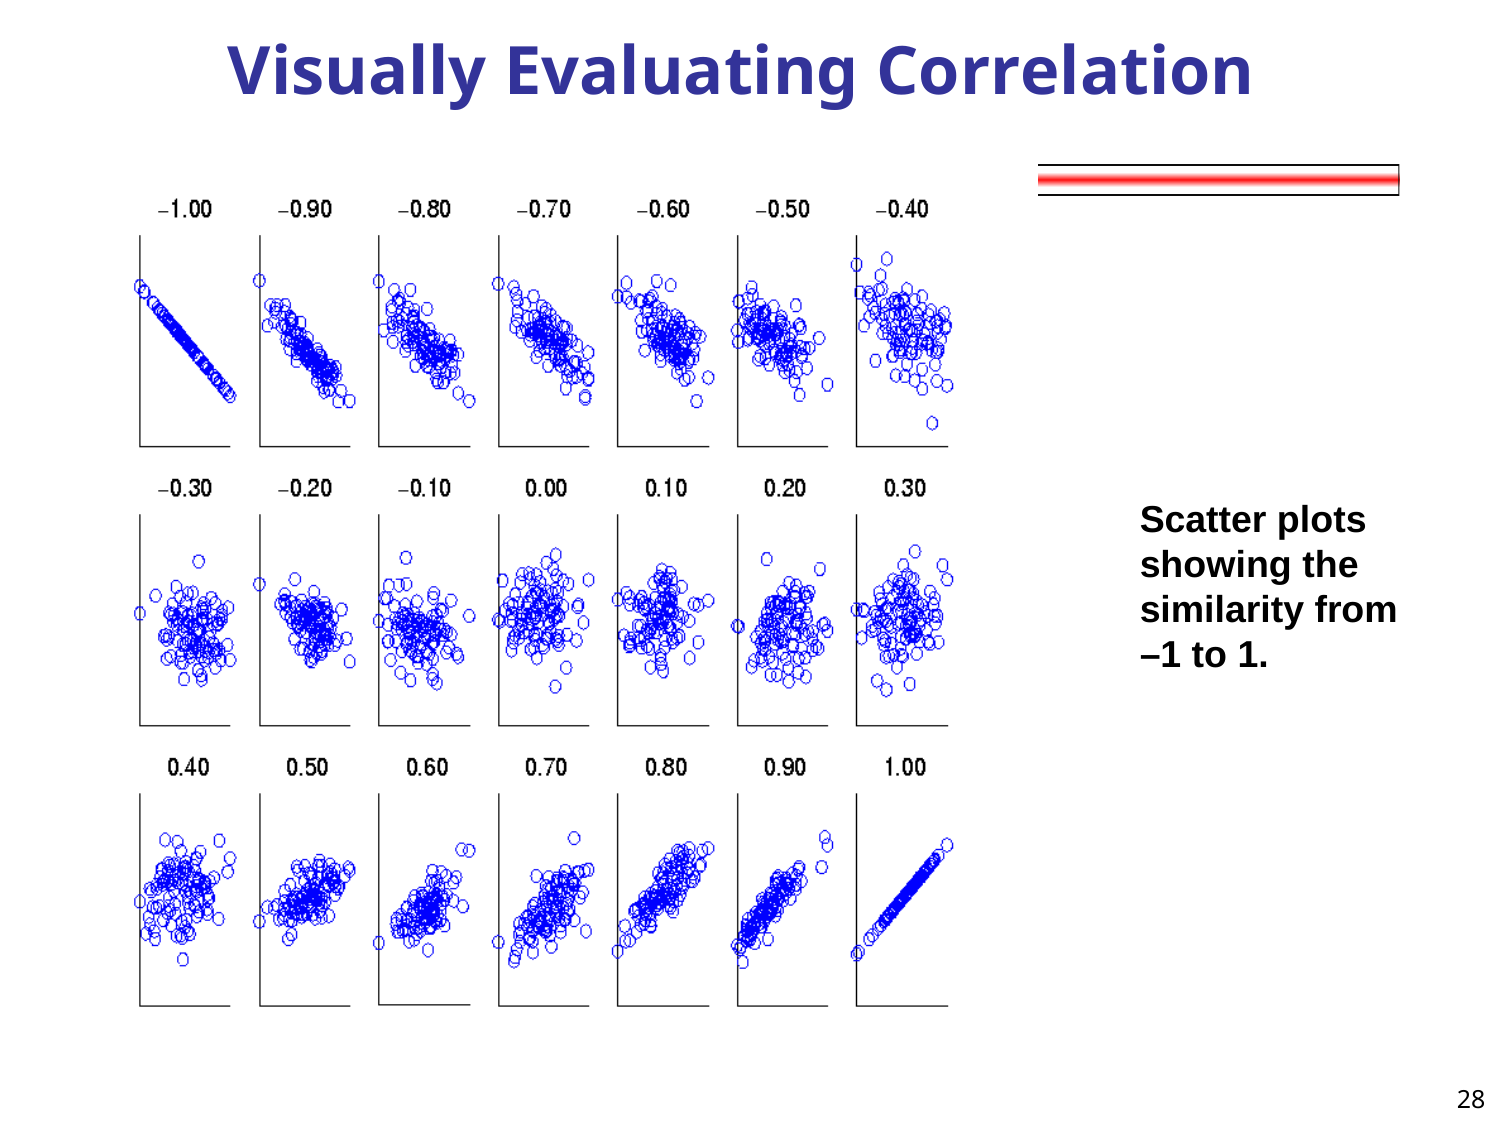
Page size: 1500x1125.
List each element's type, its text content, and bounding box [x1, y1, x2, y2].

chart [37, 162, 1038, 1046]
text_box <number> [1187, 1062, 1500, 1125]
title Visually Evaluating Correlation [62, 20, 1421, 116]
text_box Scatter plots showing the similarity from –1 to 1. [1125, 487, 1426, 683]
